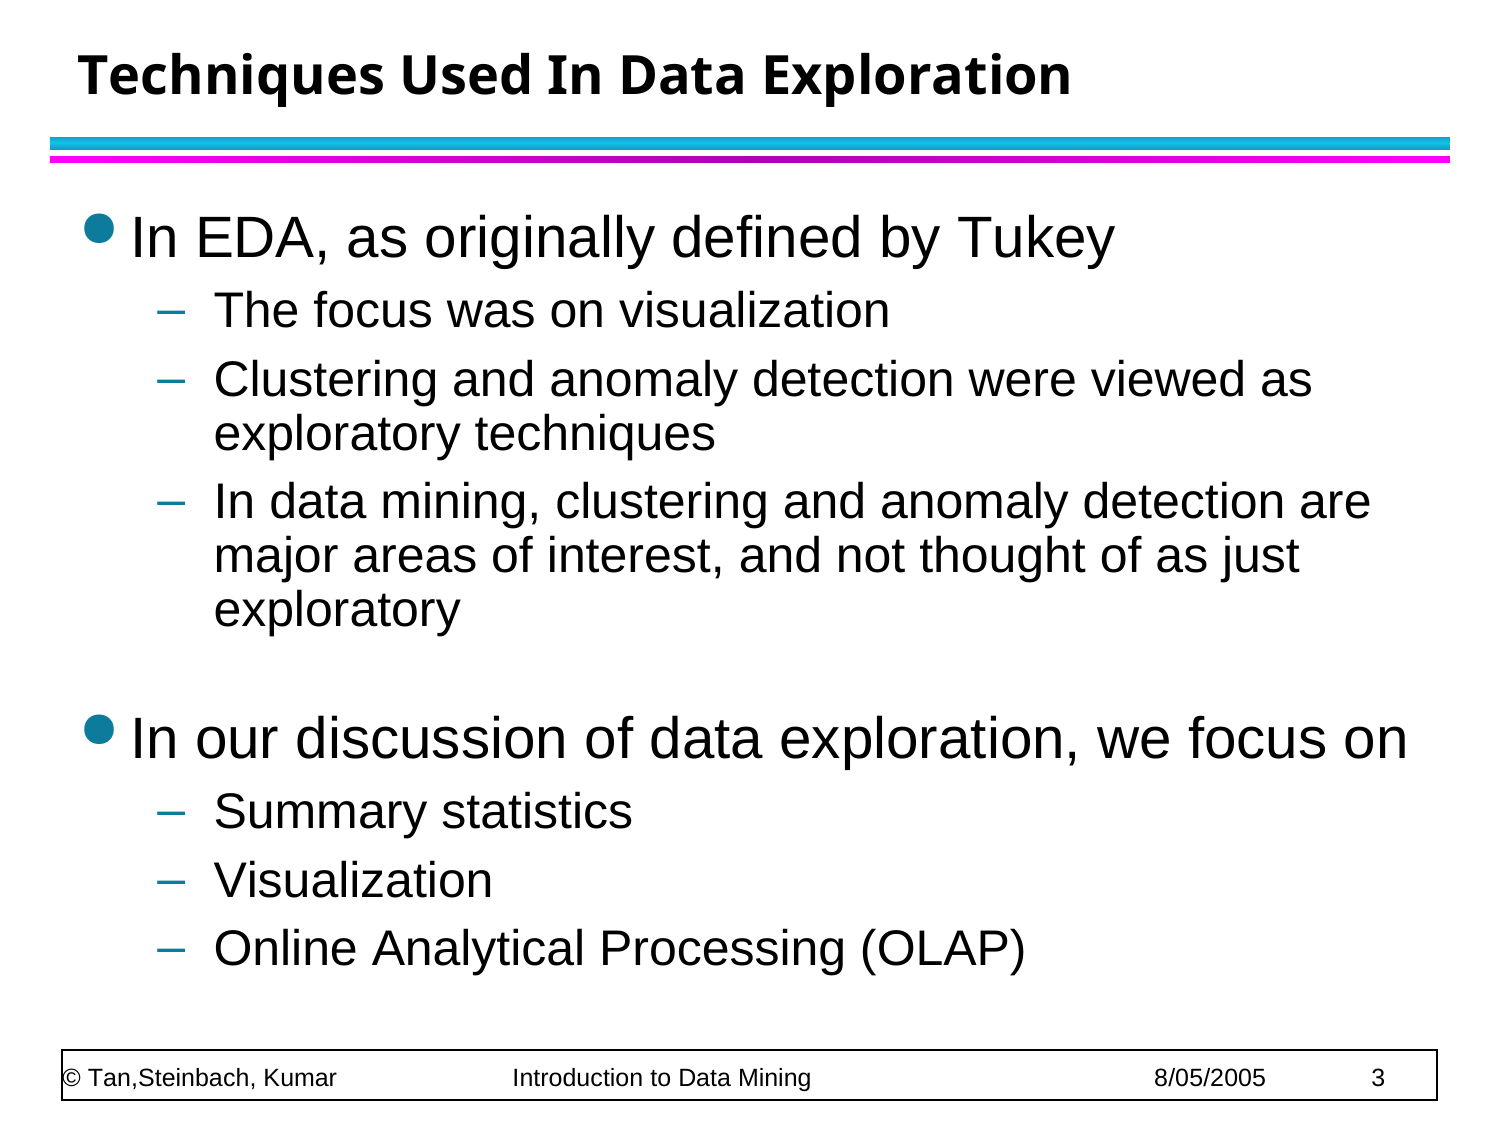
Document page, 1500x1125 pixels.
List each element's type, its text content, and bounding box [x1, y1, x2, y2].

list In EDA, as originally defined by Tukey The focus was on visualization Clustering and anomaly detection were viewed as exploratory techniques In data mining, clustering and anomaly detection are major areas of interest, and not thought of as just exploratory In our discussion of data exploration, we focus on Summary statistics Visualization Online Analytical Processing (OLAP) [67, 200, 1438, 1026]
title Techniques Used In Data Exploration [62, 0, 1421, 113]
